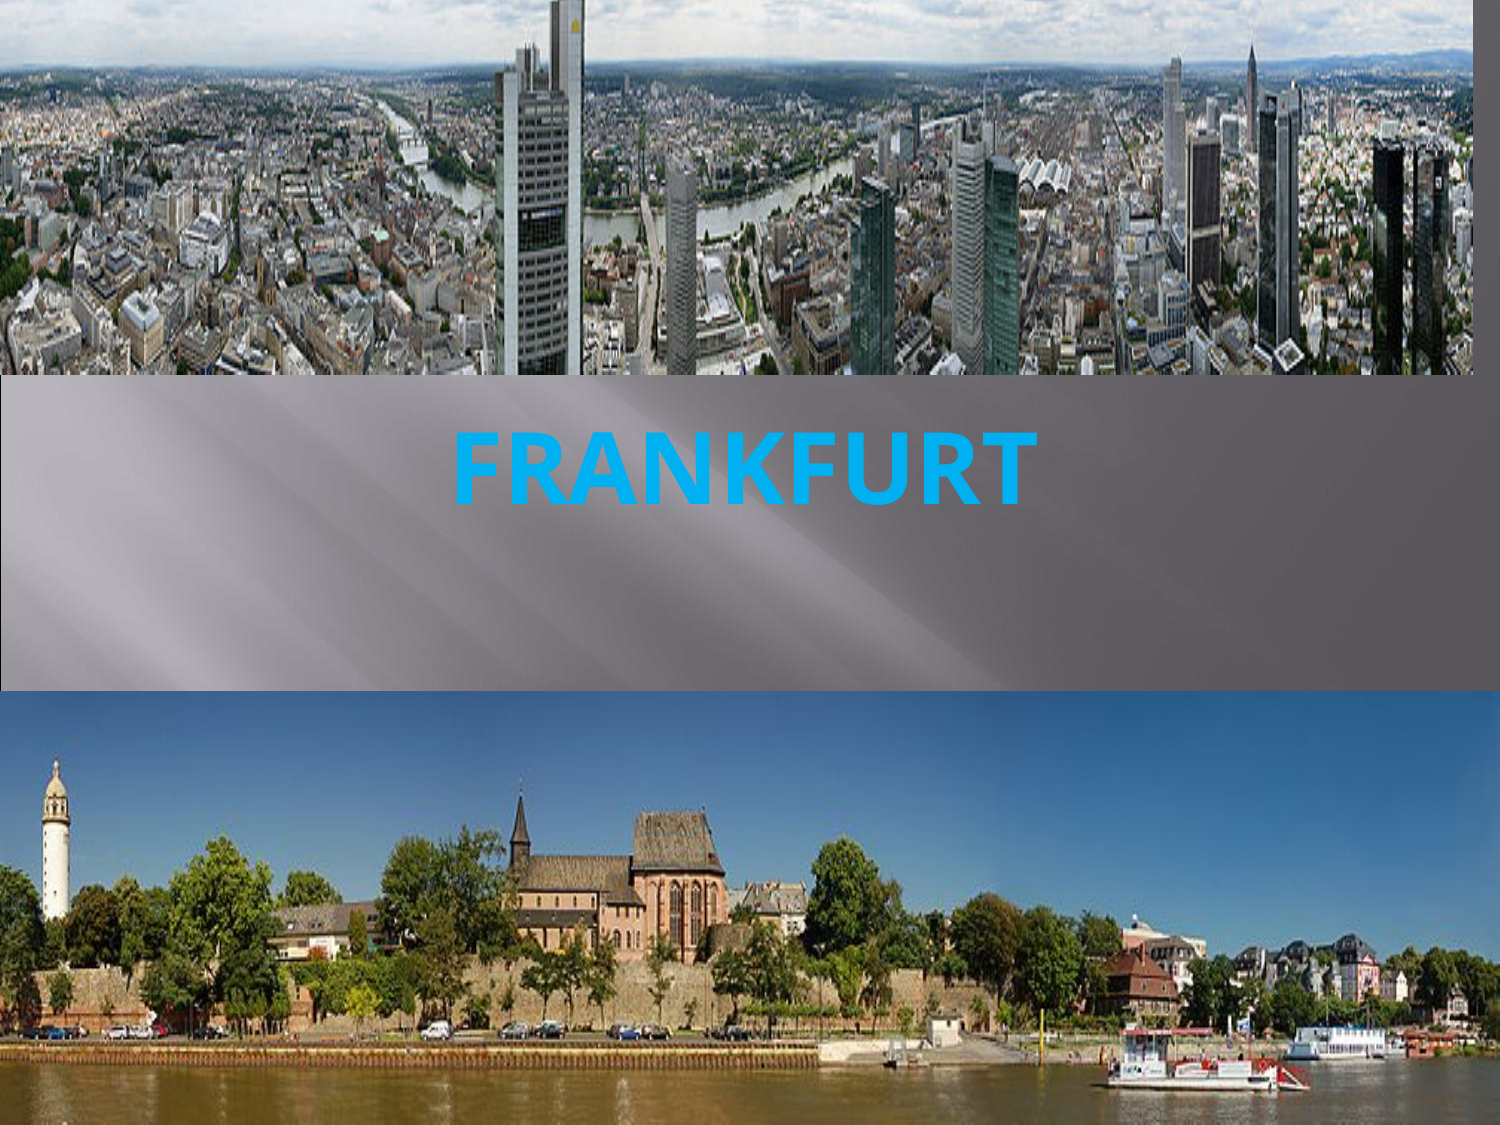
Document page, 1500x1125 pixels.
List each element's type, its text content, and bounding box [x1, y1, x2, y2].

picture [0, 0, 1500, 1125]
title Frankfurt [69, 375, 1420, 525]
